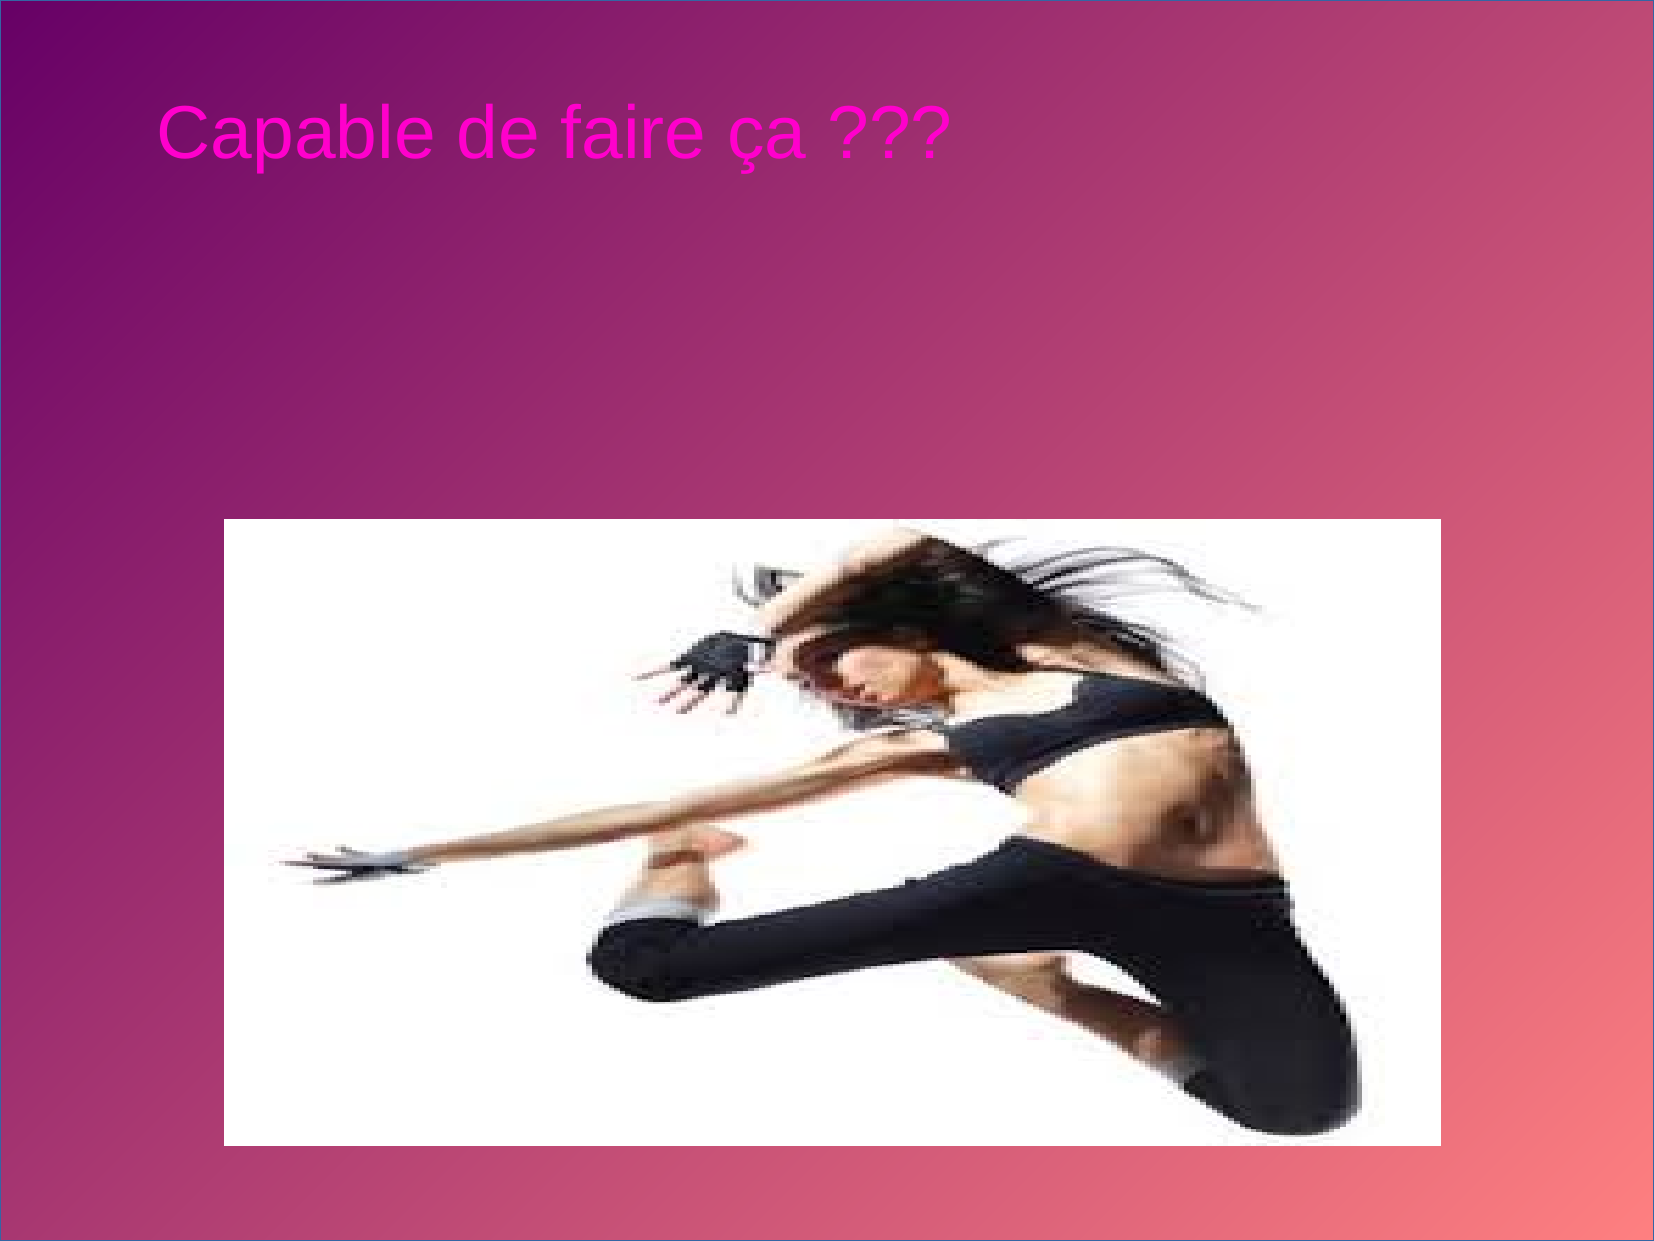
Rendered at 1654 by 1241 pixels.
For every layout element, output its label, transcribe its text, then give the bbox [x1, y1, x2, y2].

text_box Capable de faire ça ??? [141, 82, 1441, 182]
text_box [0, 0, 1654, 1241]
picture [224, 519, 1441, 1146]
